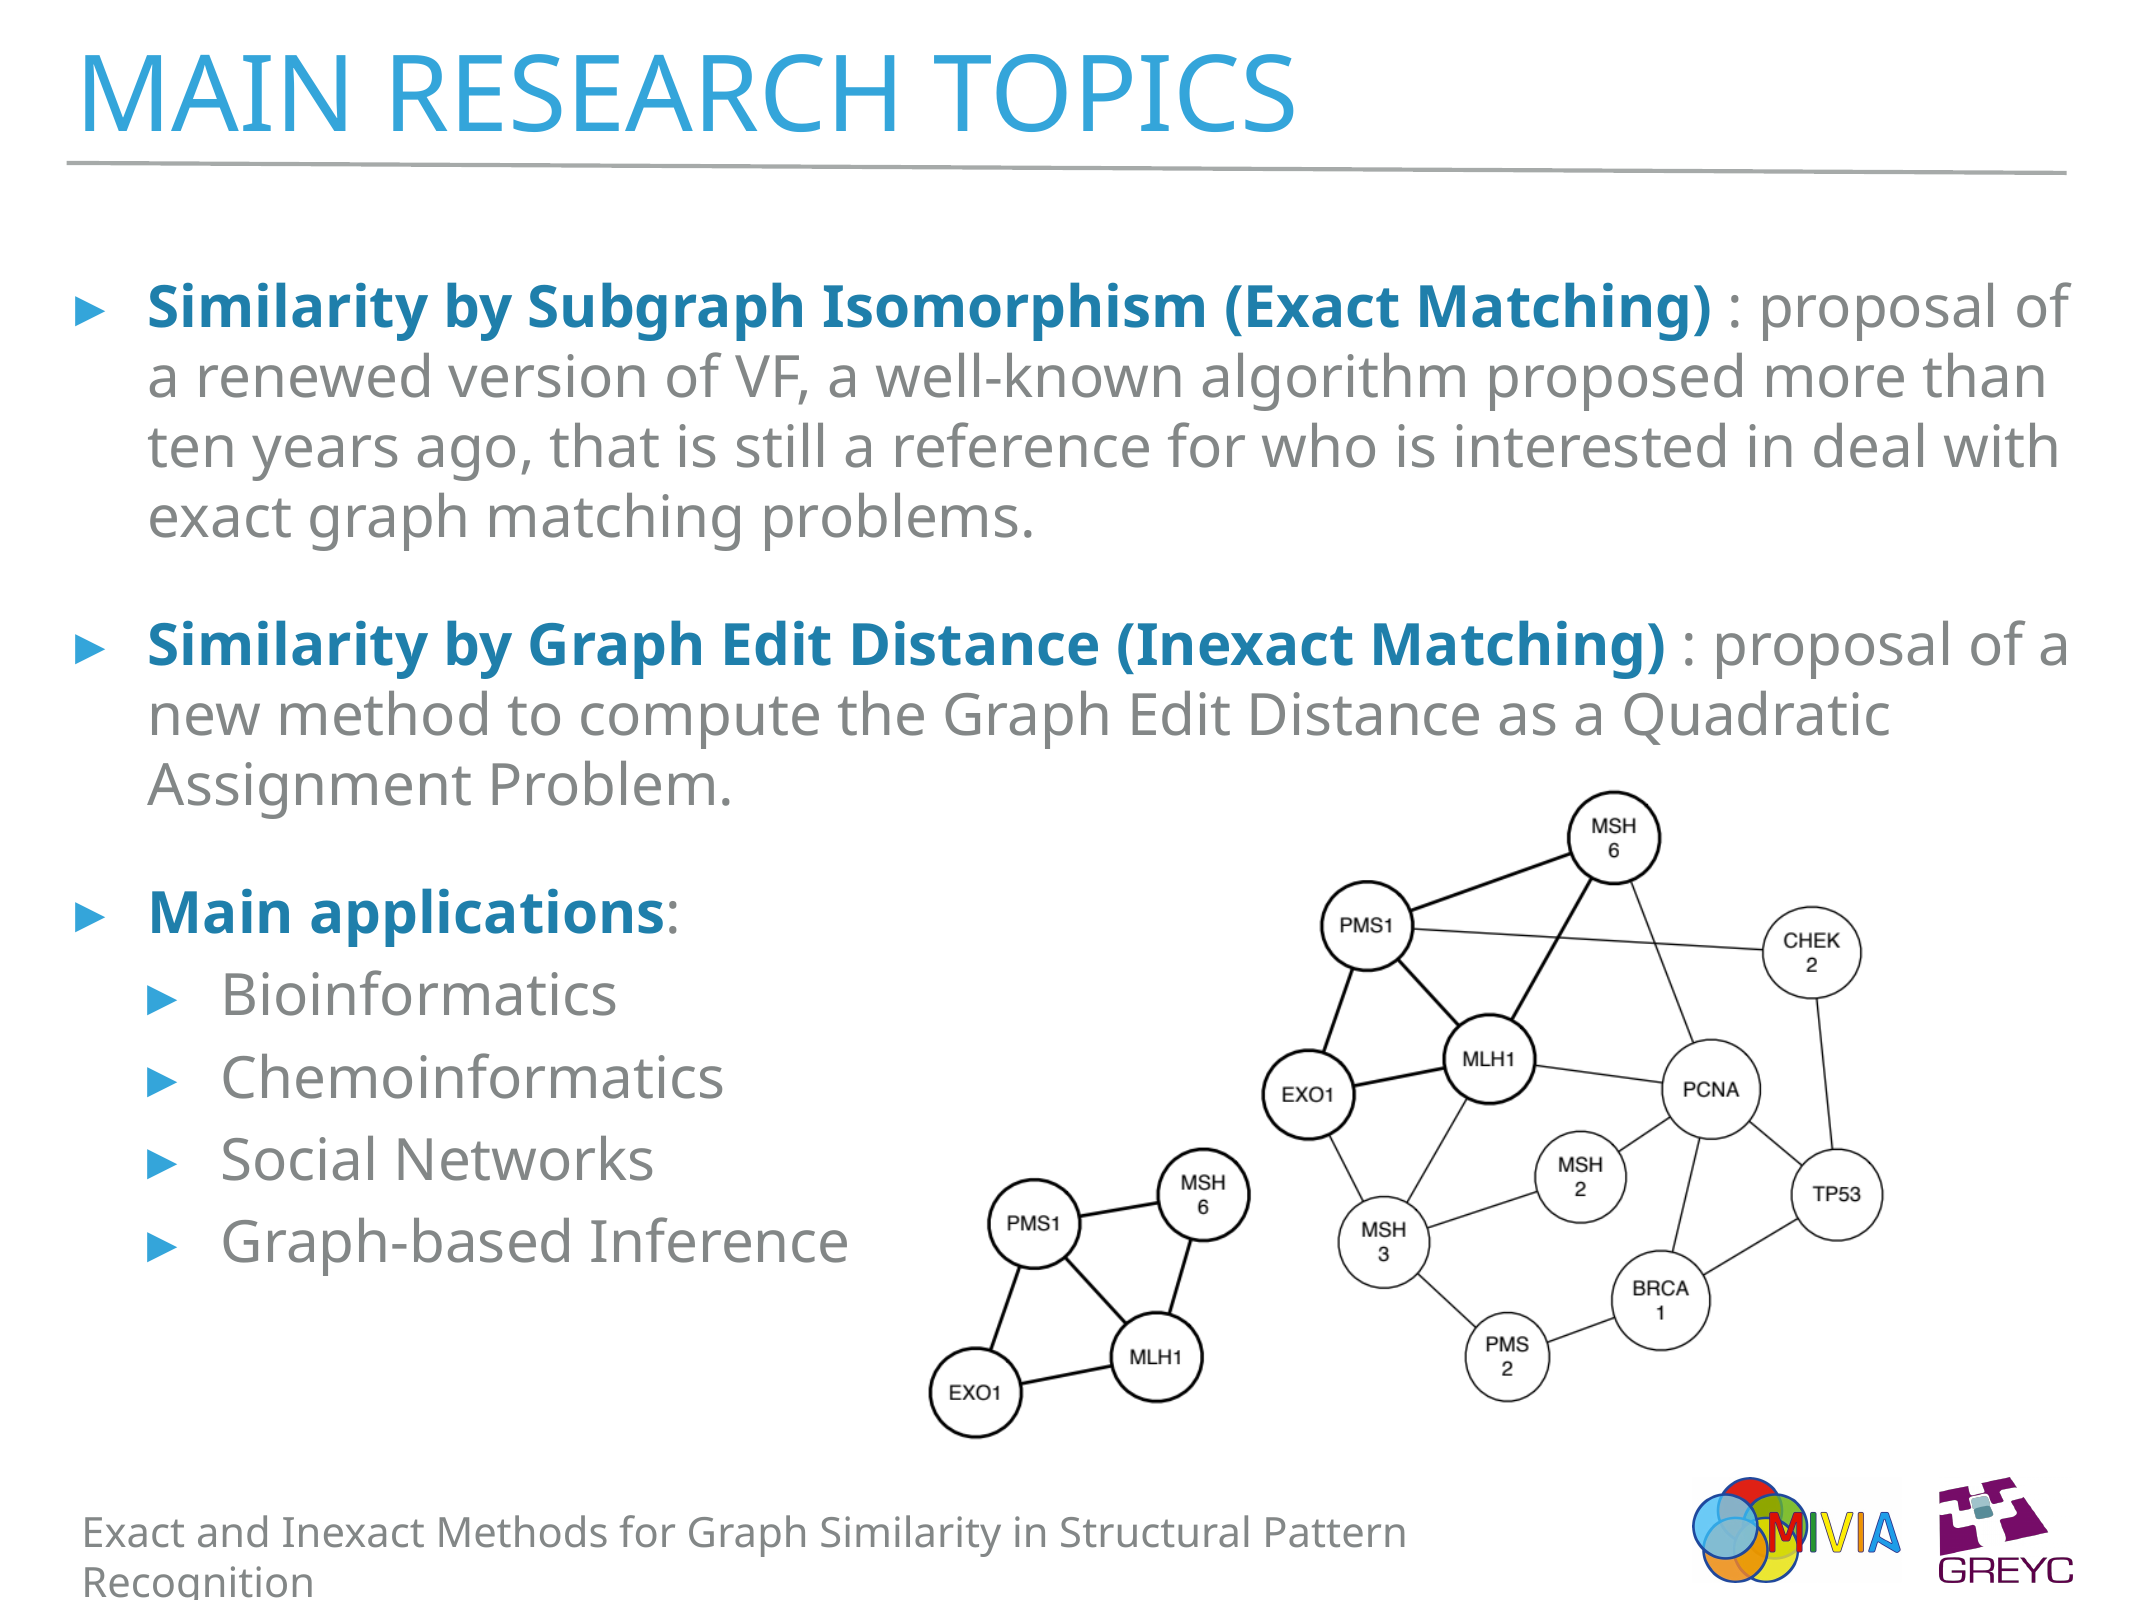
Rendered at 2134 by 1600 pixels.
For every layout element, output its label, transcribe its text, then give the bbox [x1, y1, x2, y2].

list Similarity by Subgraph Isomorphism (Exact Matching) : proposal of a renewed version of VF, a well-known algorithm proposed more than ten years ago, that is still a reference for who is interested in deal with exact graph matching problems. Similarity by Graph Edit Distance (Inexact Matching) : proposal of a new method to compute the Graph Edit Distance as a Quadratic Assignment Problem. Main applications: Bioinformatics Chemoinformatics Social Networks Graph-based Inference [66, 261, 2081, 1381]
picture [1939, 1477, 2073, 1583]
title MAIN Research Topics [66, 41, 1662, 161]
picture [911, 772, 1901, 1453]
picture [1692, 1477, 1902, 1583]
